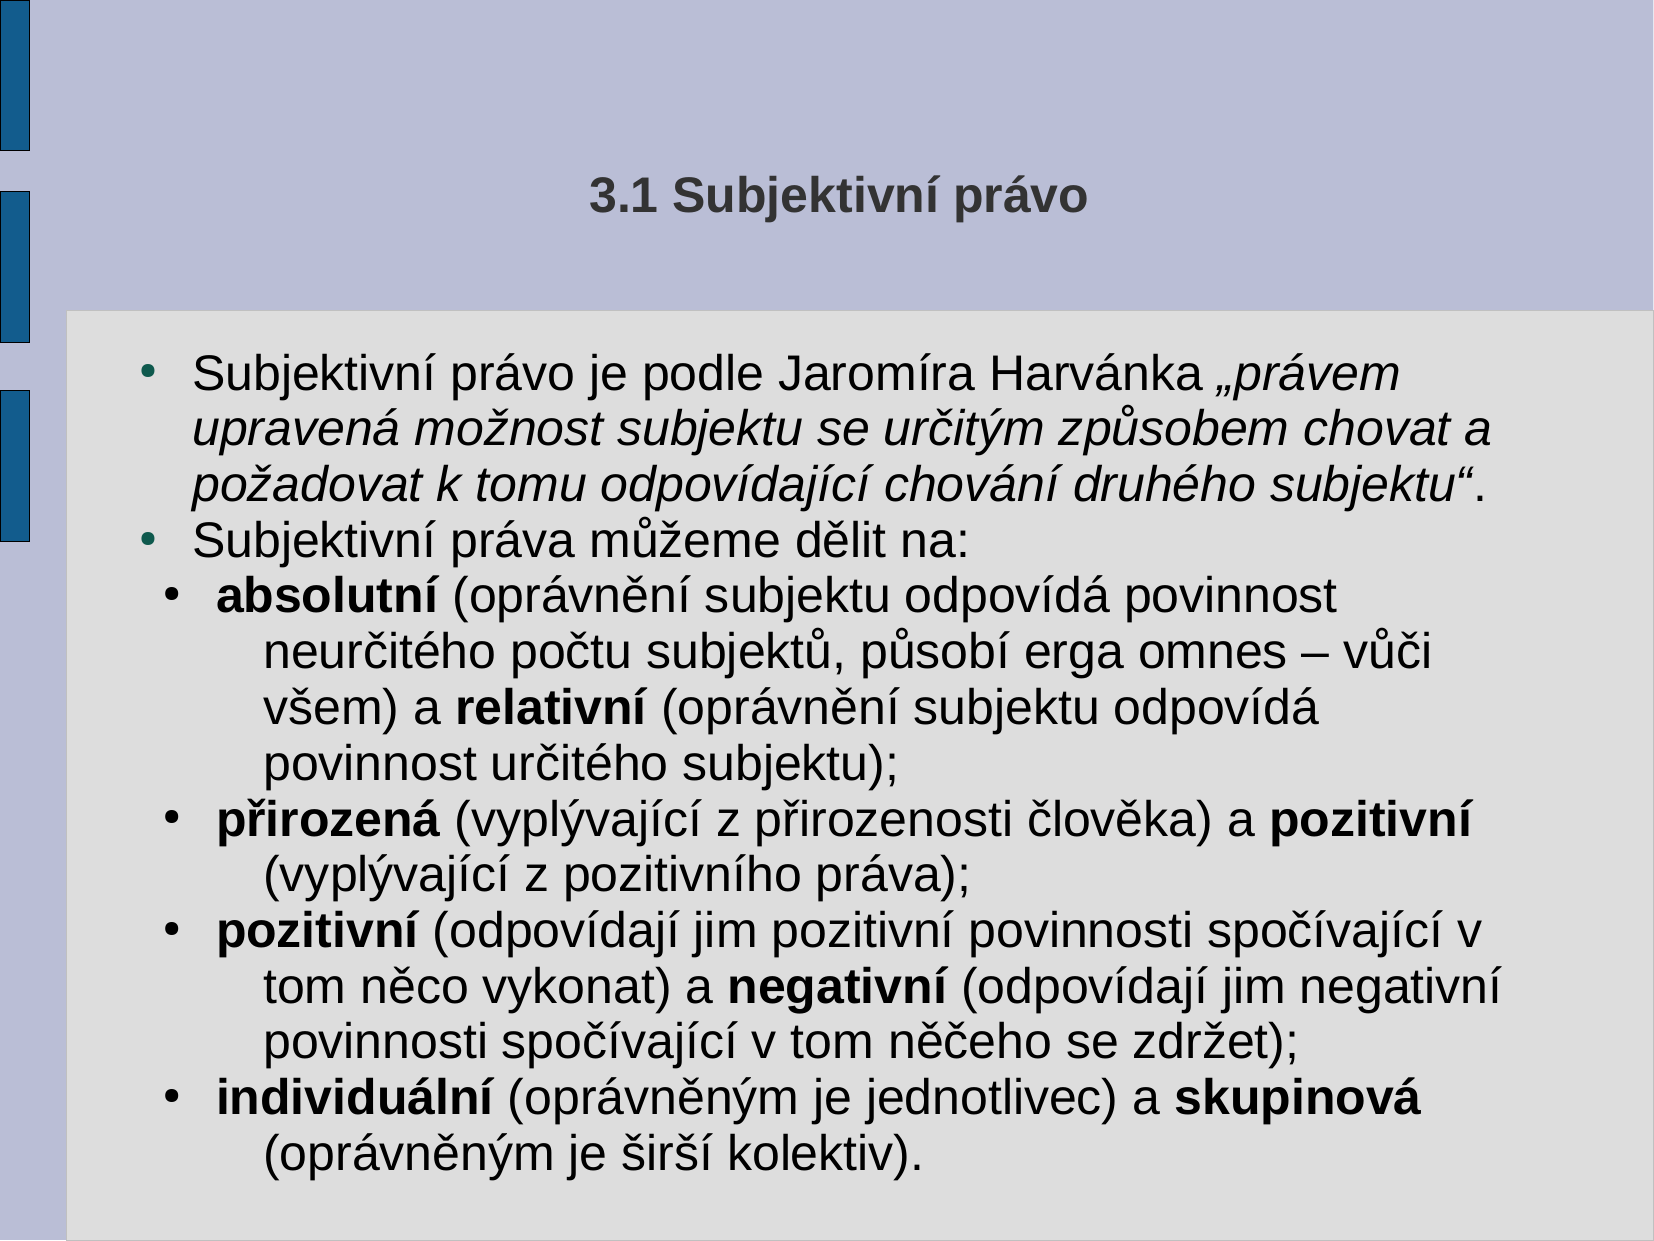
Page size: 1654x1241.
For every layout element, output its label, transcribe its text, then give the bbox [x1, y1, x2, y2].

list Subjektivní právo je podle Jaromíra Harvánka „právem upravená možnost subjektu se určitým způsobem chovat a požadovat k tomu odpovídající chování druhého subjektu“. Subjektivní práva můžeme dělit na: absolutní (oprávnění subjektu odpovídá povinnost neurčitého počtu subjektů, působí erga omnes – vůči všem) a relativní (oprávnění subjektu odpovídá povinnost určitého subjektu); přirozená (vyplývající z přirozenosti člověka) a pozitivní (vyplývající z pozitivního práva); pozitivní (odpovídají jim pozitivní povinnosti spočívající v tom něco vykonat) a negativní (odpovídají jim negativní povinnosti spočívající v tom něčeho se zdržet); individuální (oprávněným je jednotlivec) a skupinová (oprávněným je širší kolektiv). [121, 344, 1534, 1190]
title 3.1 Subjektivní právo [121, 91, 1534, 299]
